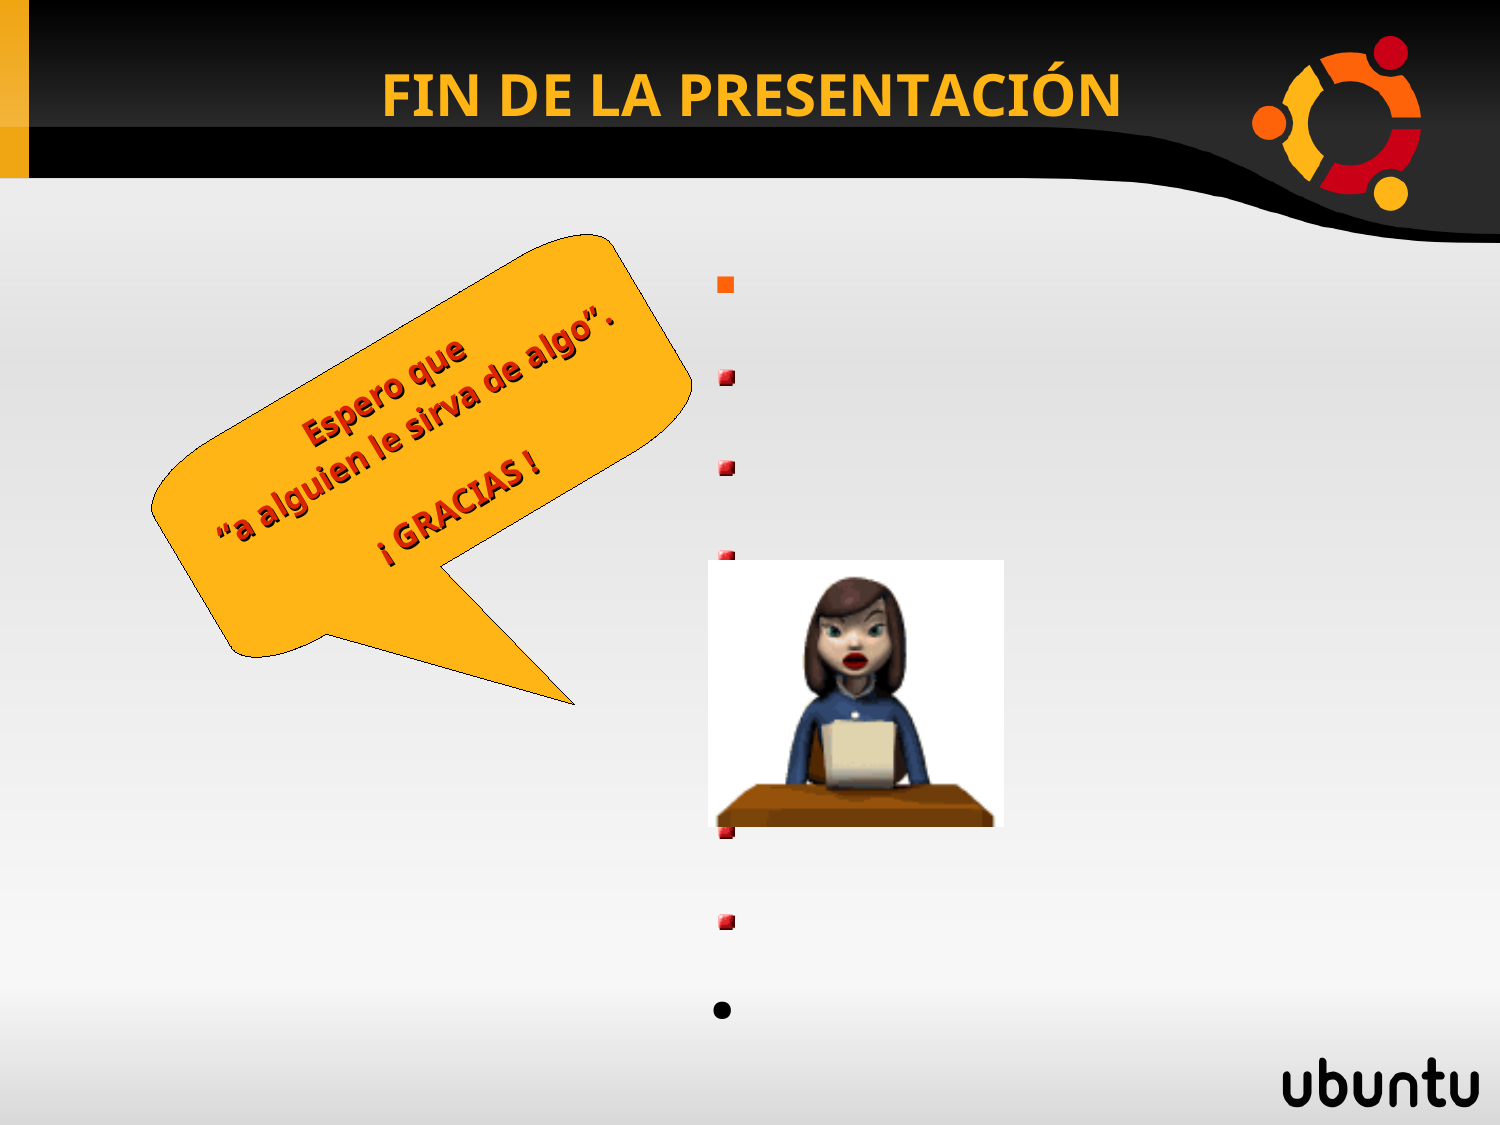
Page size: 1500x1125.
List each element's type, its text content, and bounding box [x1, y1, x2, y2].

picture [0, 0, 1500, 1125]
text_box Espero que “a alguien le sirva de algo”. ¡ GRACIAS ! [151, 234, 692, 705]
title FIN DE LA PRESENTACIÓN [69, 0, 1420, 188]
subtitle [59, 189, 1409, 1111]
